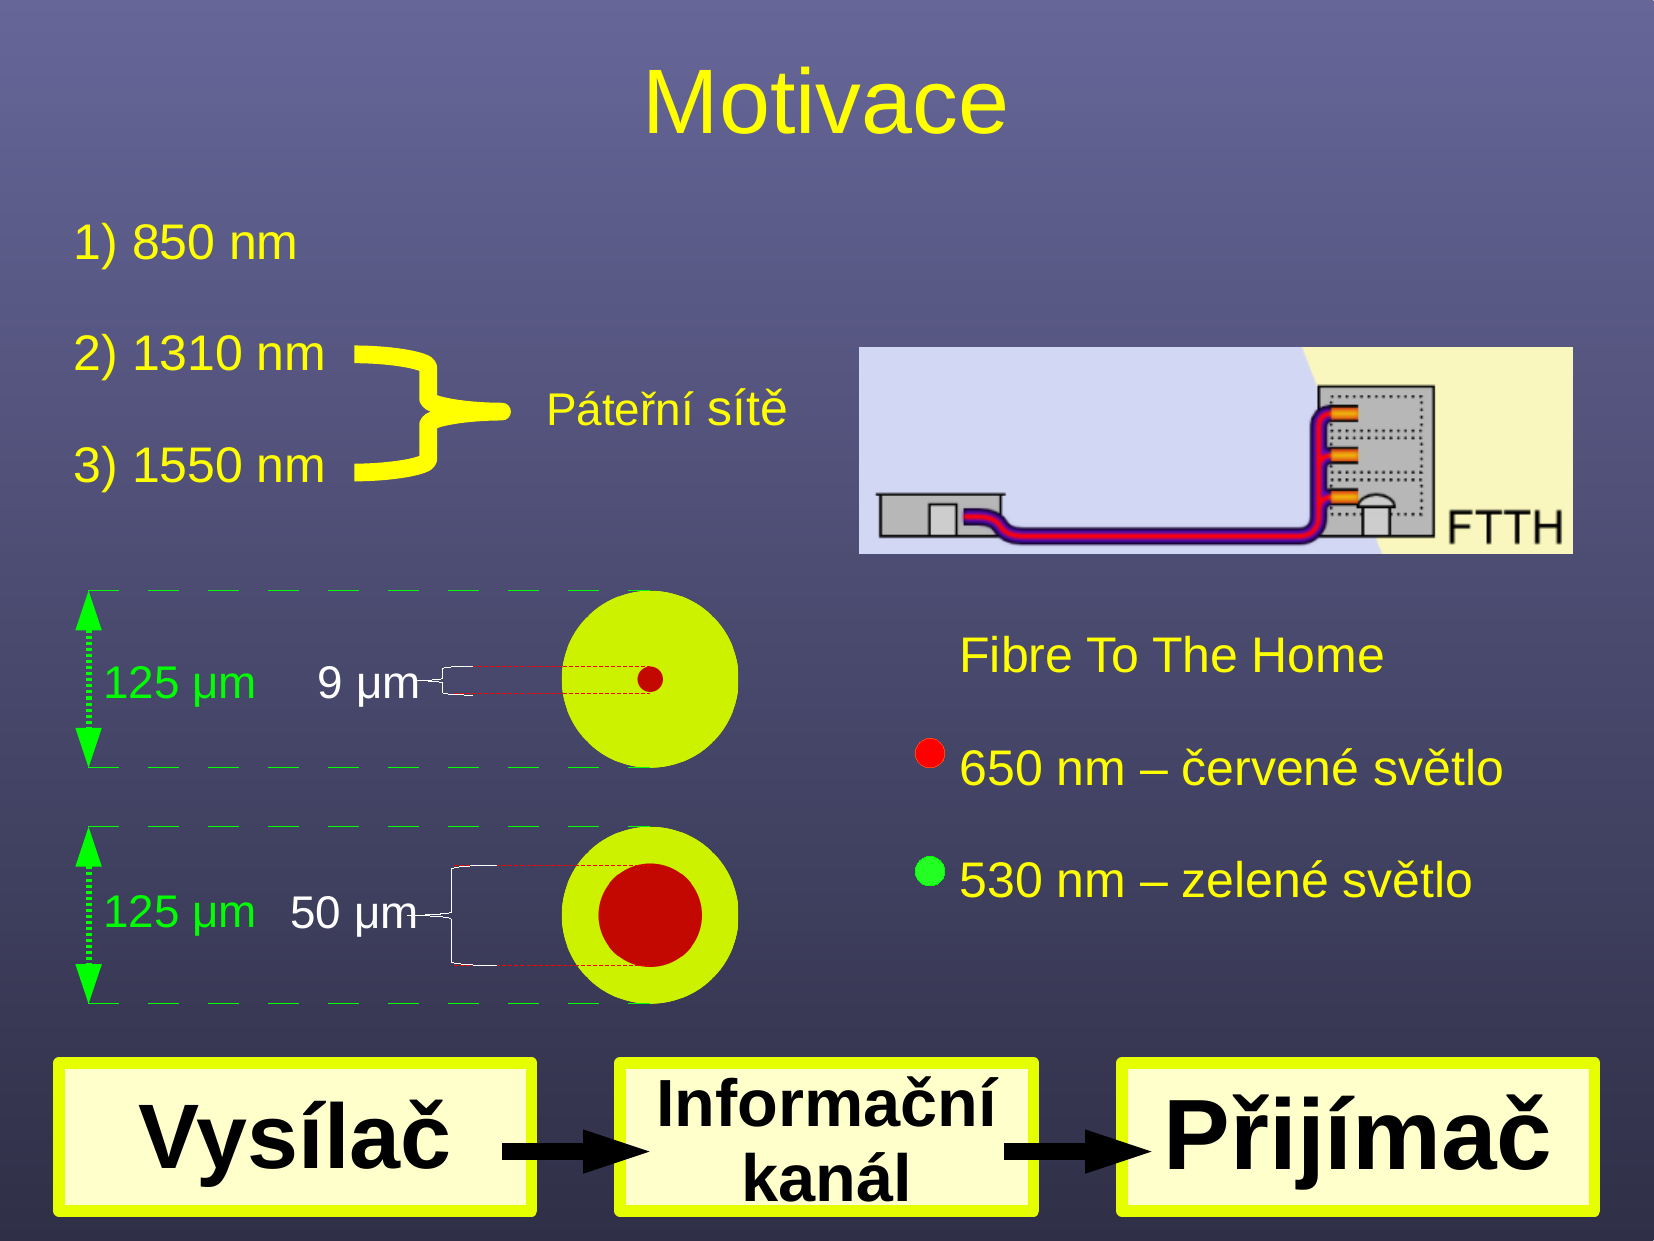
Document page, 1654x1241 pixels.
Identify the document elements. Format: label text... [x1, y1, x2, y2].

text_box 9 μm [295, 649, 443, 716]
text_box [915, 856, 945, 886]
text_box Vysílač [59, 1062, 532, 1211]
text_box [1122, 1062, 1595, 1071]
text_box 125 μm [88, 649, 281, 716]
picture [859, 347, 1573, 554]
text_box Přijímač [1122, 1071, 1595, 1220]
title Motivace [82, 49, 1571, 257]
text_box 1) 850 nm 2) 1310 nm 3) 1550 nm [59, 206, 827, 501]
text_box Páteřní sítě [531, 372, 827, 443]
text_box [915, 738, 945, 768]
picture [561, 826, 739, 1004]
text_box Fibre To The Home [944, 620, 1418, 691]
picture [561, 590, 739, 768]
text_box 125 μm [88, 879, 265, 945]
text_box 50 μm [265, 879, 443, 946]
text_box 650 nm – červené světlo 530 nm – zelené světlo [944, 733, 1536, 916]
text_box Informační kanál [620, 1058, 1034, 1224]
